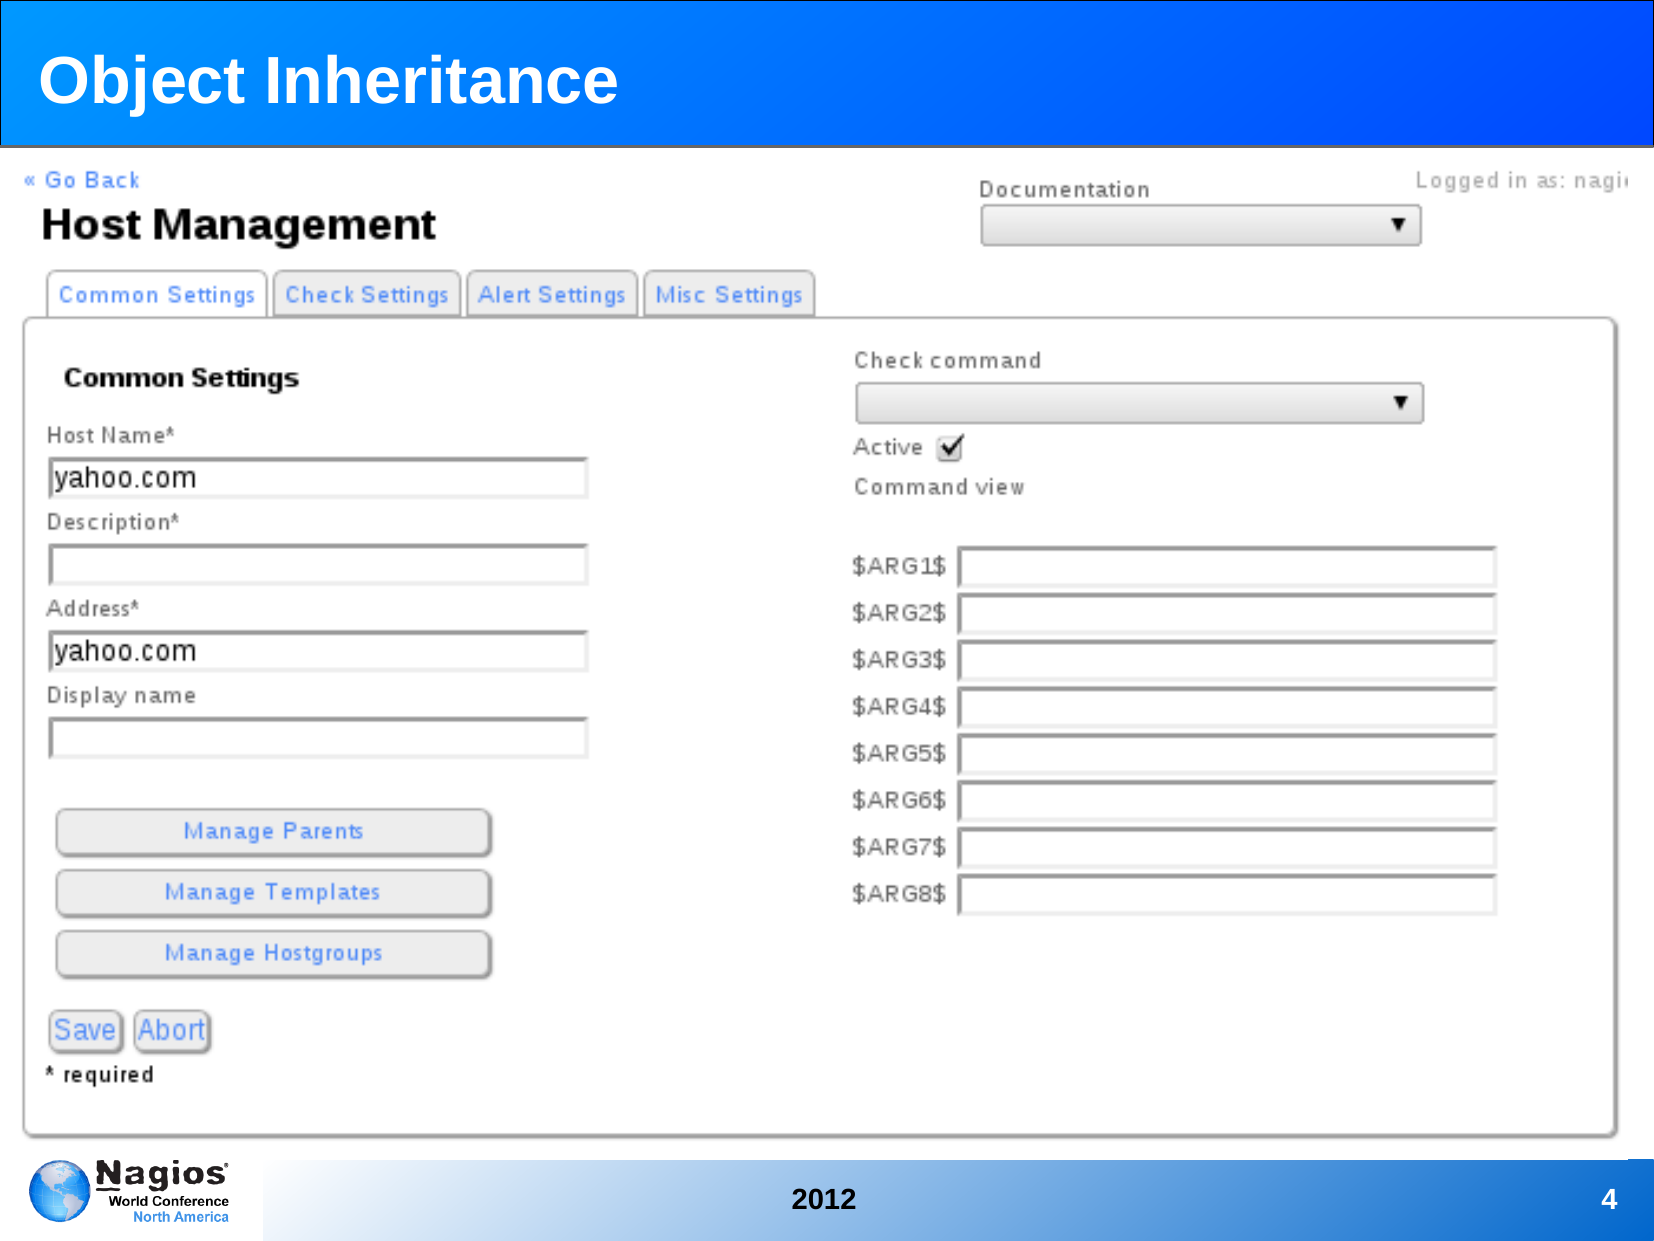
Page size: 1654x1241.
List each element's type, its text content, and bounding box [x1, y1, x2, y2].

picture [9, 165, 1628, 1235]
title Object Inheritance [38, 38, 1528, 122]
